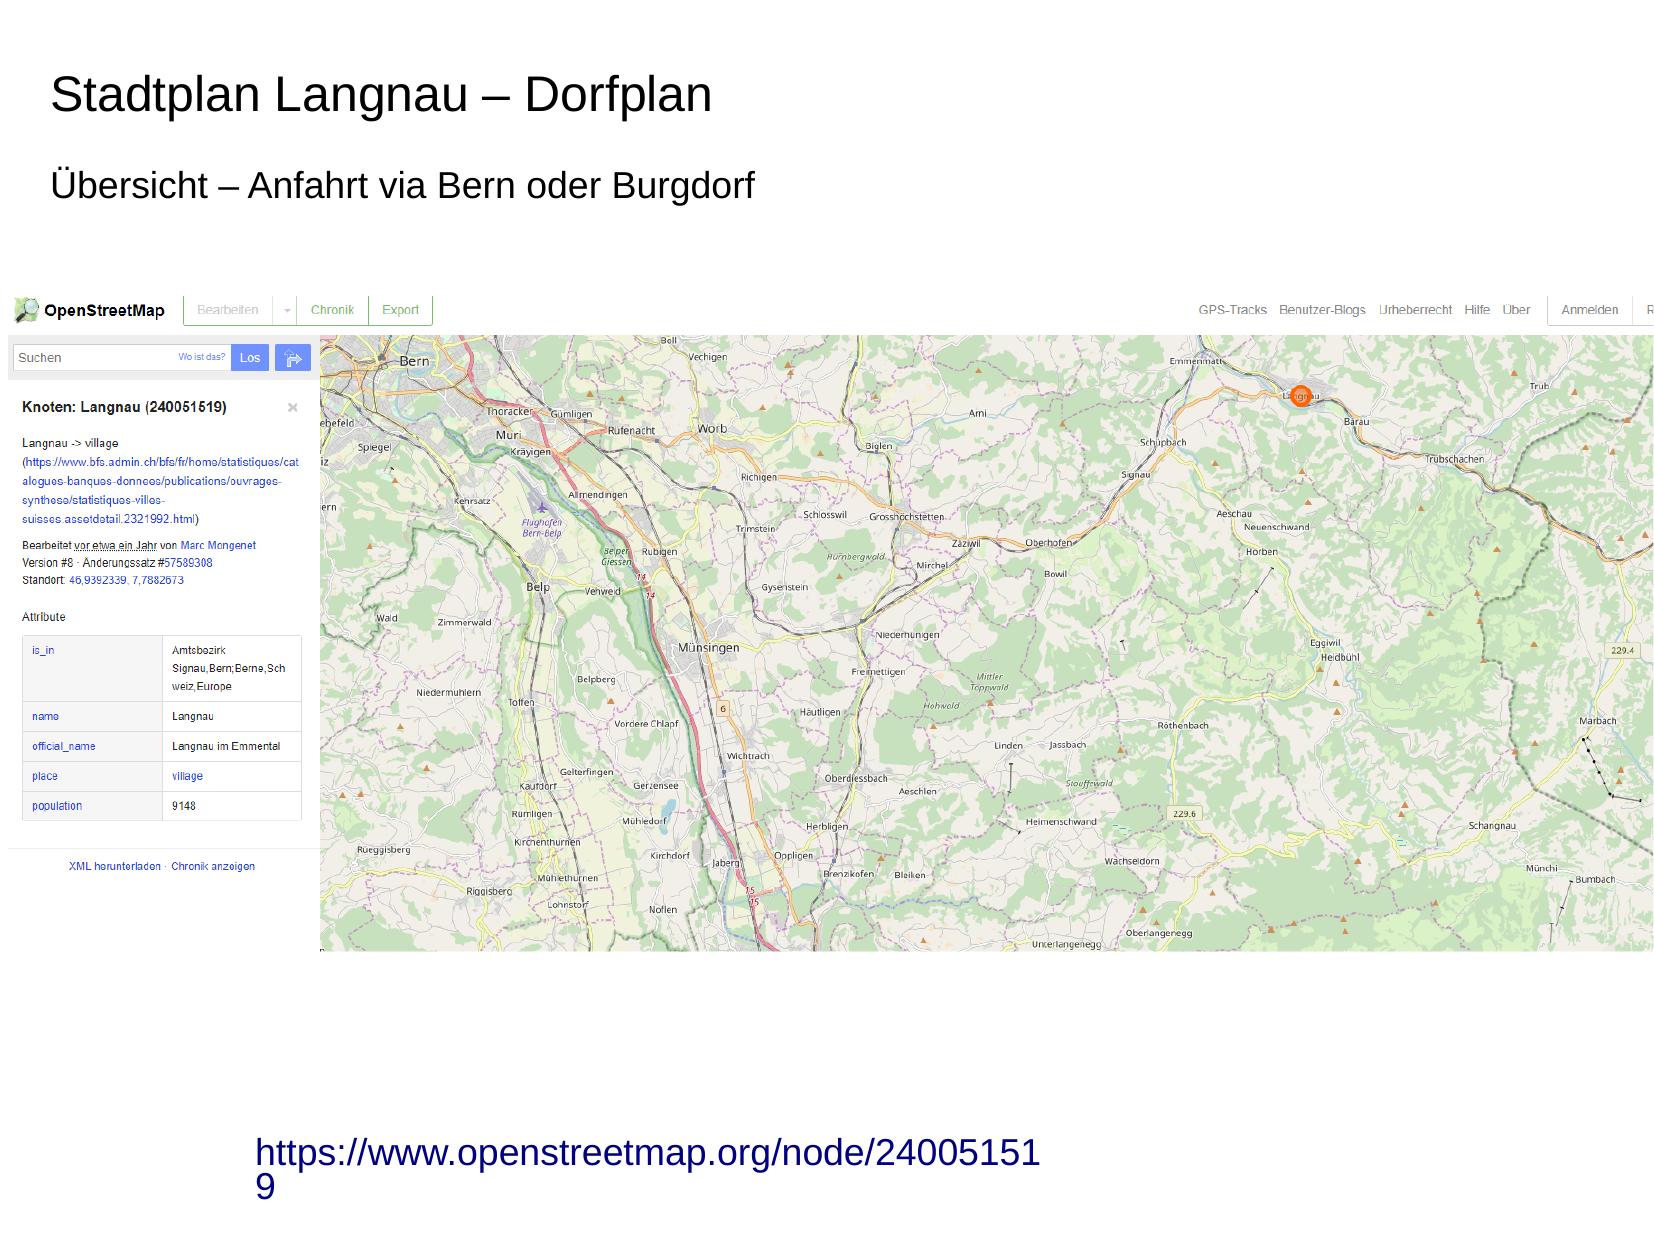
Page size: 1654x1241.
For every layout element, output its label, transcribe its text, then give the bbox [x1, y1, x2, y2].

text_box Stadtplan Langnau – Dorfplan Übersicht – Anfahrt via Bern oder Burgdorf [35, 59, 1241, 214]
text_box https://www.openstreetmap.org/node/240051519 [240, 1124, 1075, 1182]
picture [7, 295, 1654, 952]
